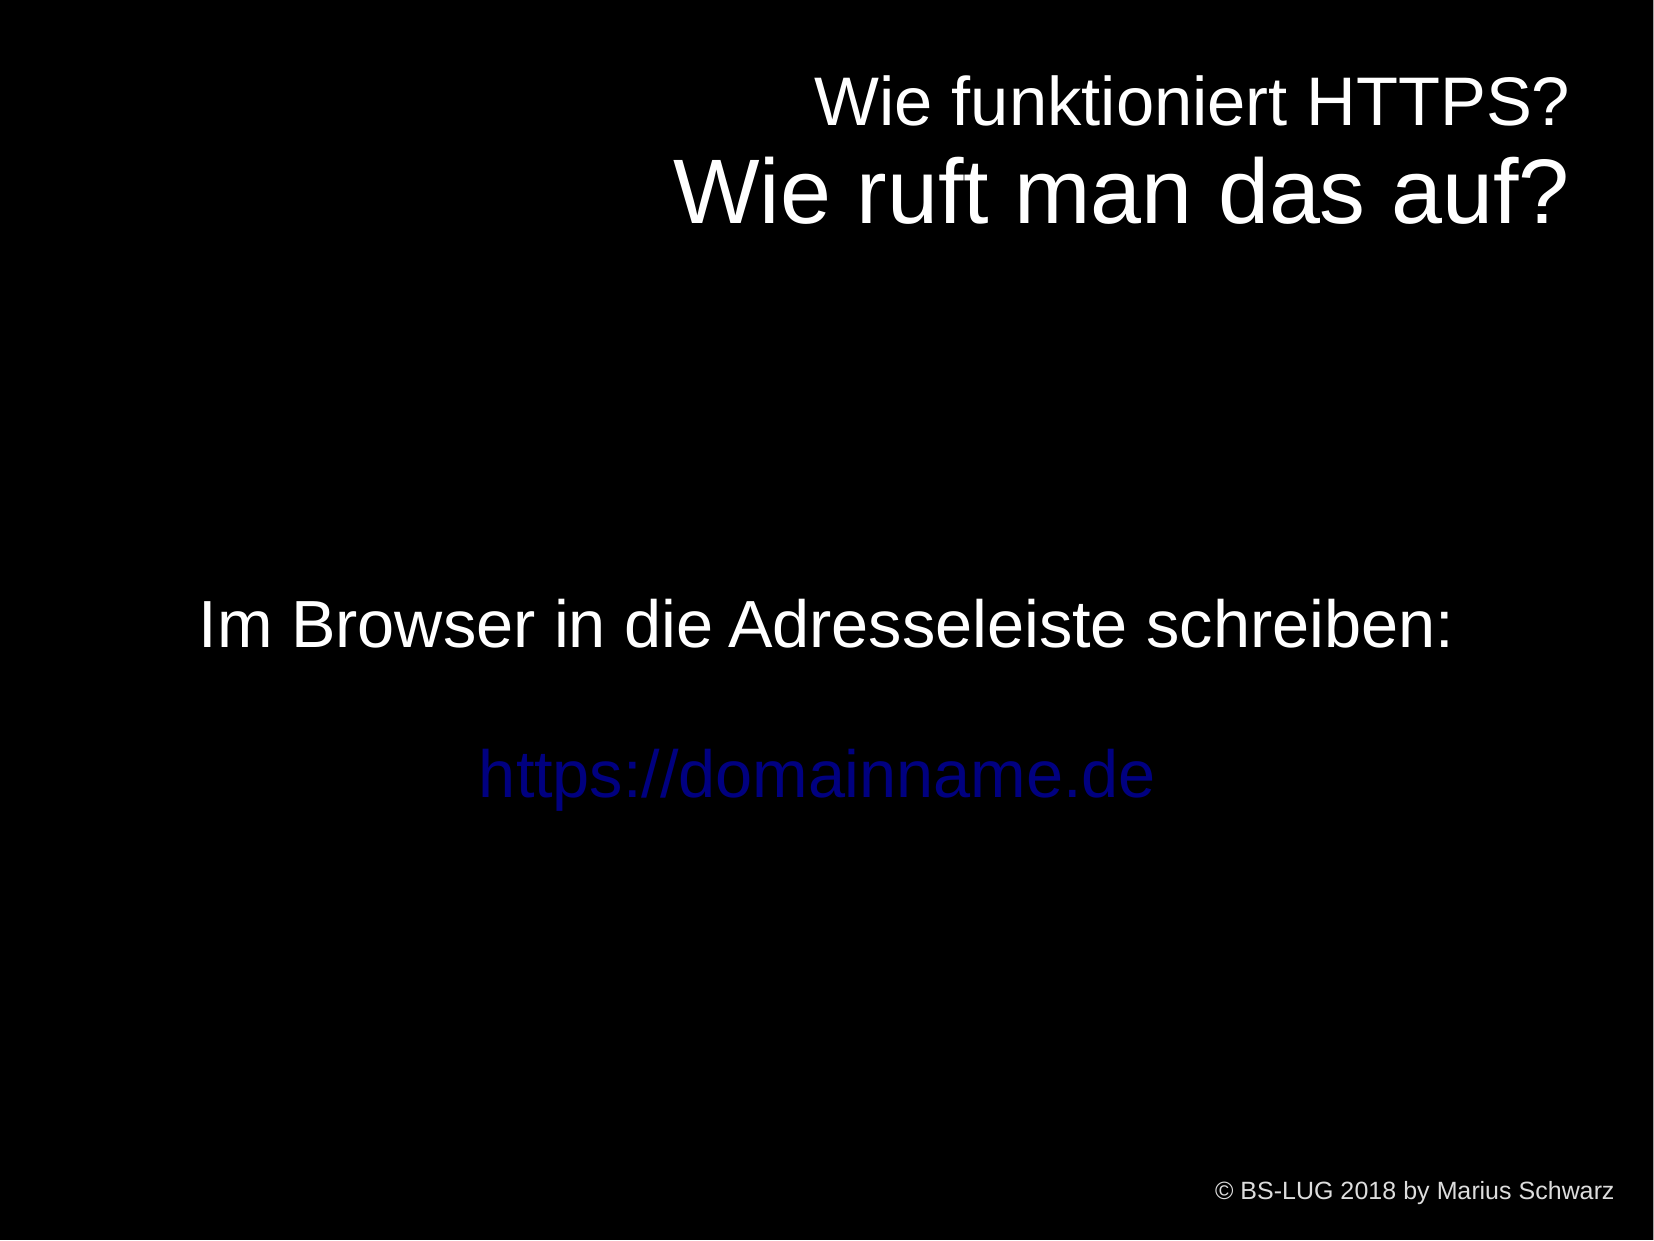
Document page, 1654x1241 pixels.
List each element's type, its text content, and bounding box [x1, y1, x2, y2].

text_box © BS-LUG 2018 by Marius Schwarz [1133, 1169, 1630, 1213]
title Wie funktioniert HTTPS? Wie ruft man das auf? [82, 49, 1571, 257]
subtitle Im Browser in die Adresseleiste schreiben: https://domainname.de [82, 290, 1571, 1109]
